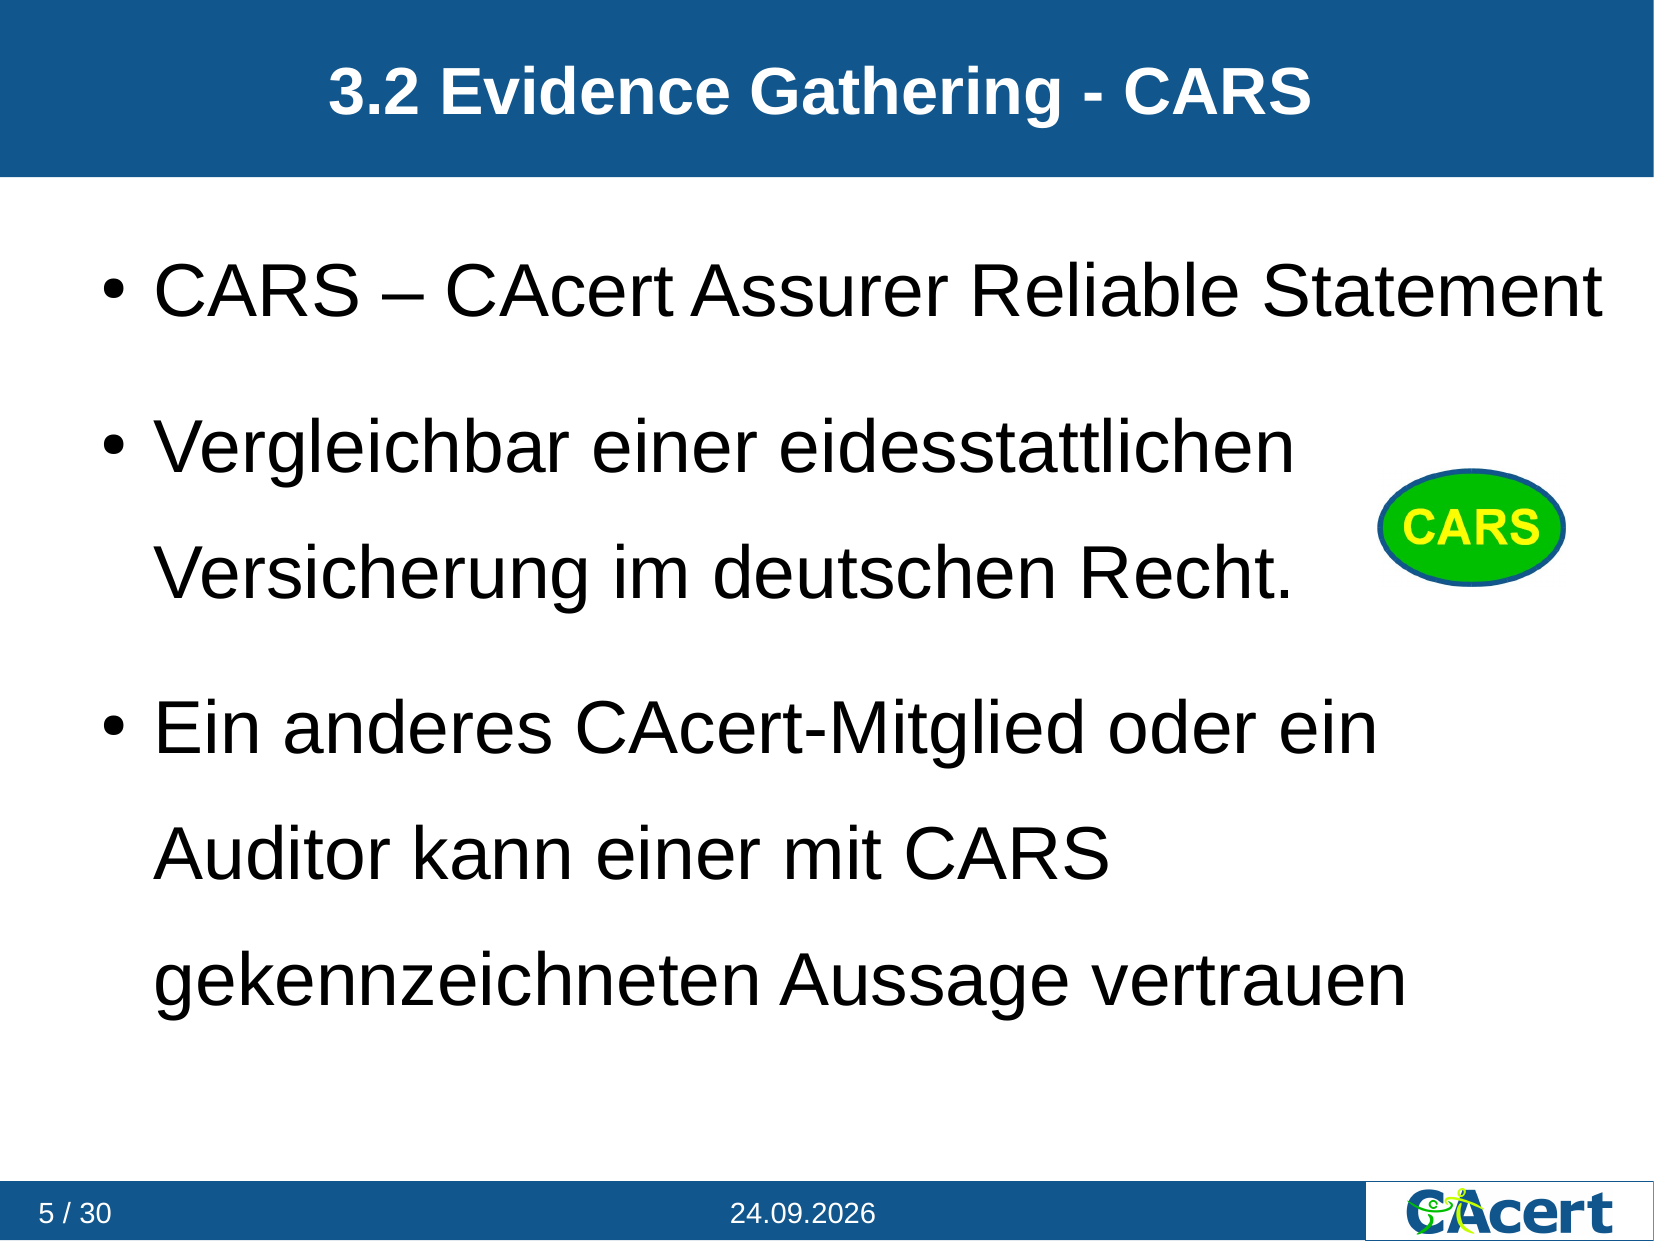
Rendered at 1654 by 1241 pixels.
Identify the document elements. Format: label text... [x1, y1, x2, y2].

list CARS – CAcert Assurer Reliable Statement Vergleichbar einer eidesstattlichen Versicherung im deutschen Recht. Ein anderes CAcert-Mitglied oder ein Auditor kann einer mit CARS gekennzeichneten Aussage vertrauen [82, 206, 1625, 1065]
picture [1406, 1187, 1613, 1235]
picture [1377, 468, 1566, 587]
title 3.2 Evidence Gathering - CARS [76, 17, 1565, 166]
